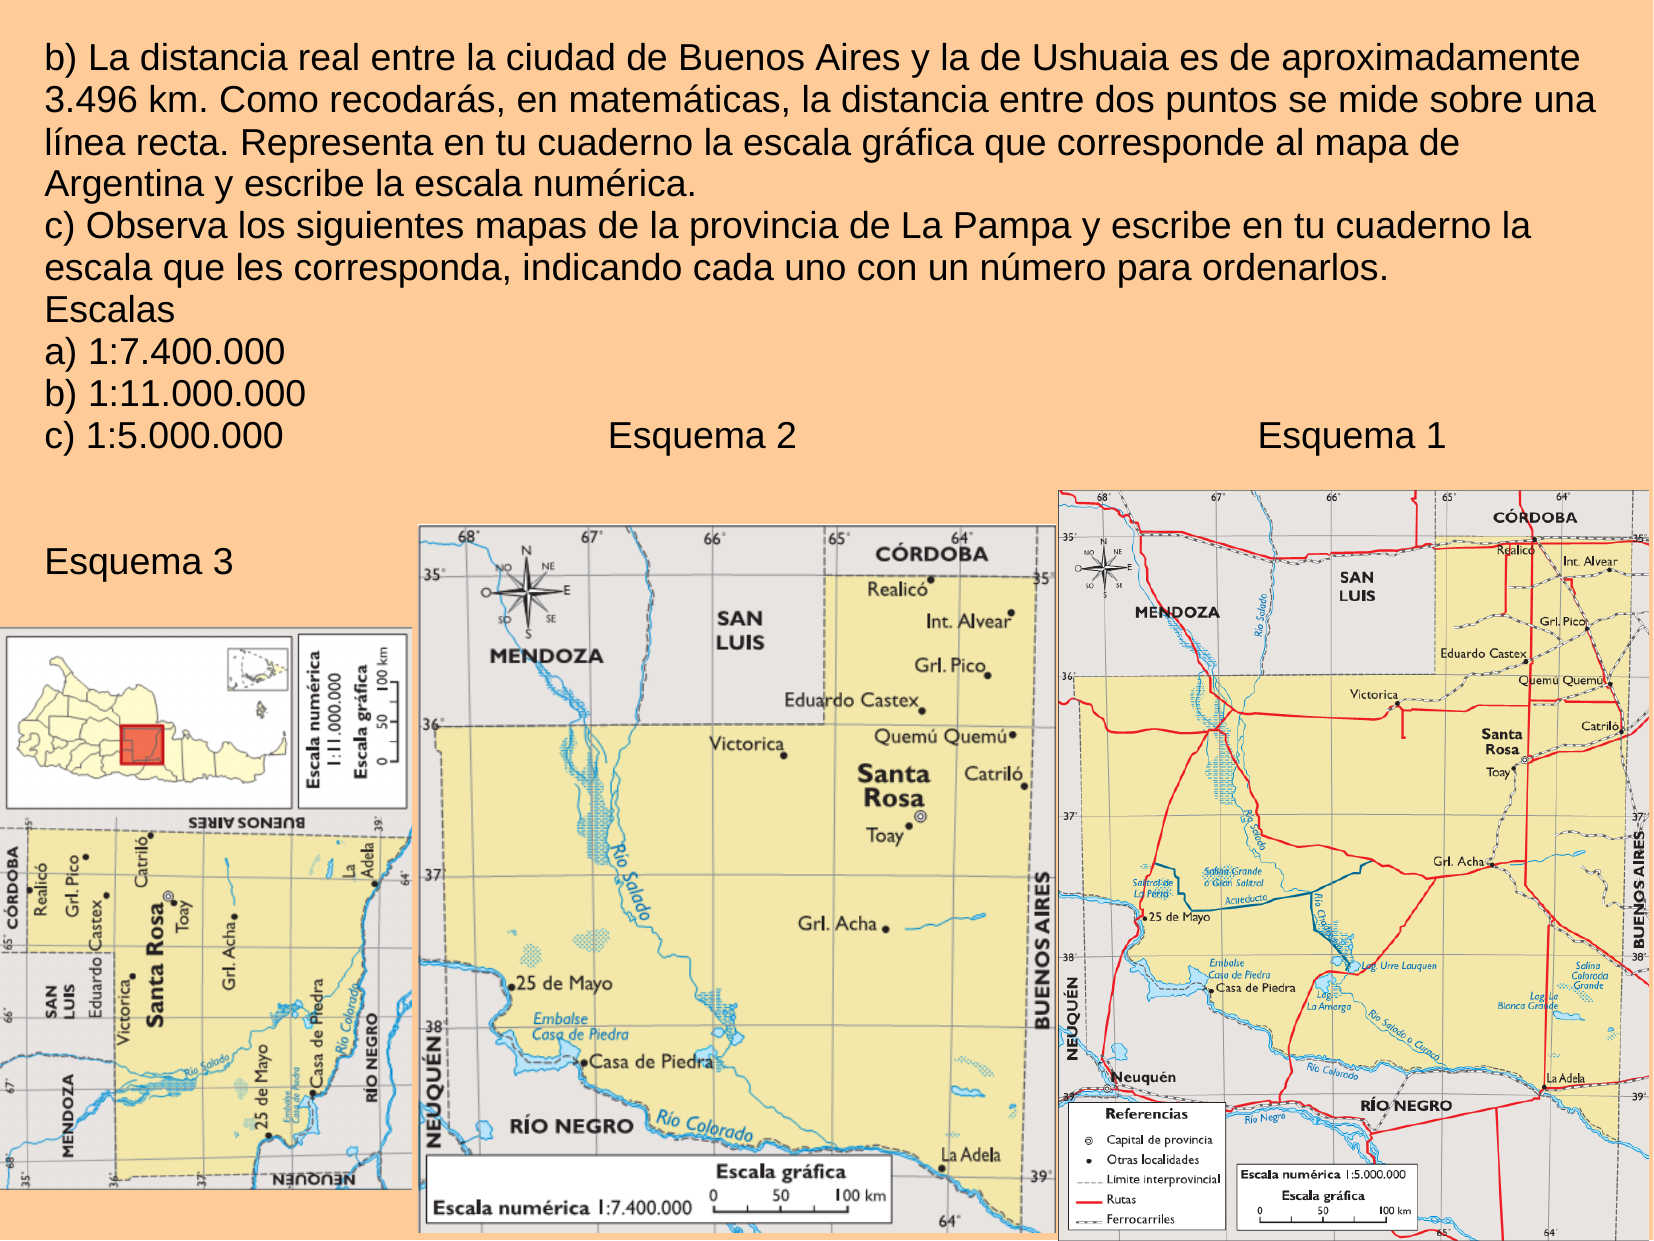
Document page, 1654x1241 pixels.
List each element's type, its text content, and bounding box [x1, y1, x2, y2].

picture [0, 626, 412, 1190]
text_box b) La distancia real entre la ciudad de Buenos Aires y la de Ushuaia es de aproximadamente 3.496 km. Como recodarás, en matemáticas, la distancia entre dos puntos se mide sobre una línea recta. Representa en tu cuaderno la escala gráfica que corresponde al mapa de Argentina y escribe la escala numérica. c) Observa los siguientes mapas de la provincia de La Pampa y escribe en tu cuaderno la escala que les corresponda, indicando cada uno con un número para ordenarlos. Escalas a) 1:7.400.000 b) 1:11.000.000 c) 1:5.000.000 Esquema 2 Esquema 1 Esquema 3 [29, 29, 1625, 591]
picture [1058, 490, 1649, 1241]
picture [418, 524, 1056, 1233]
